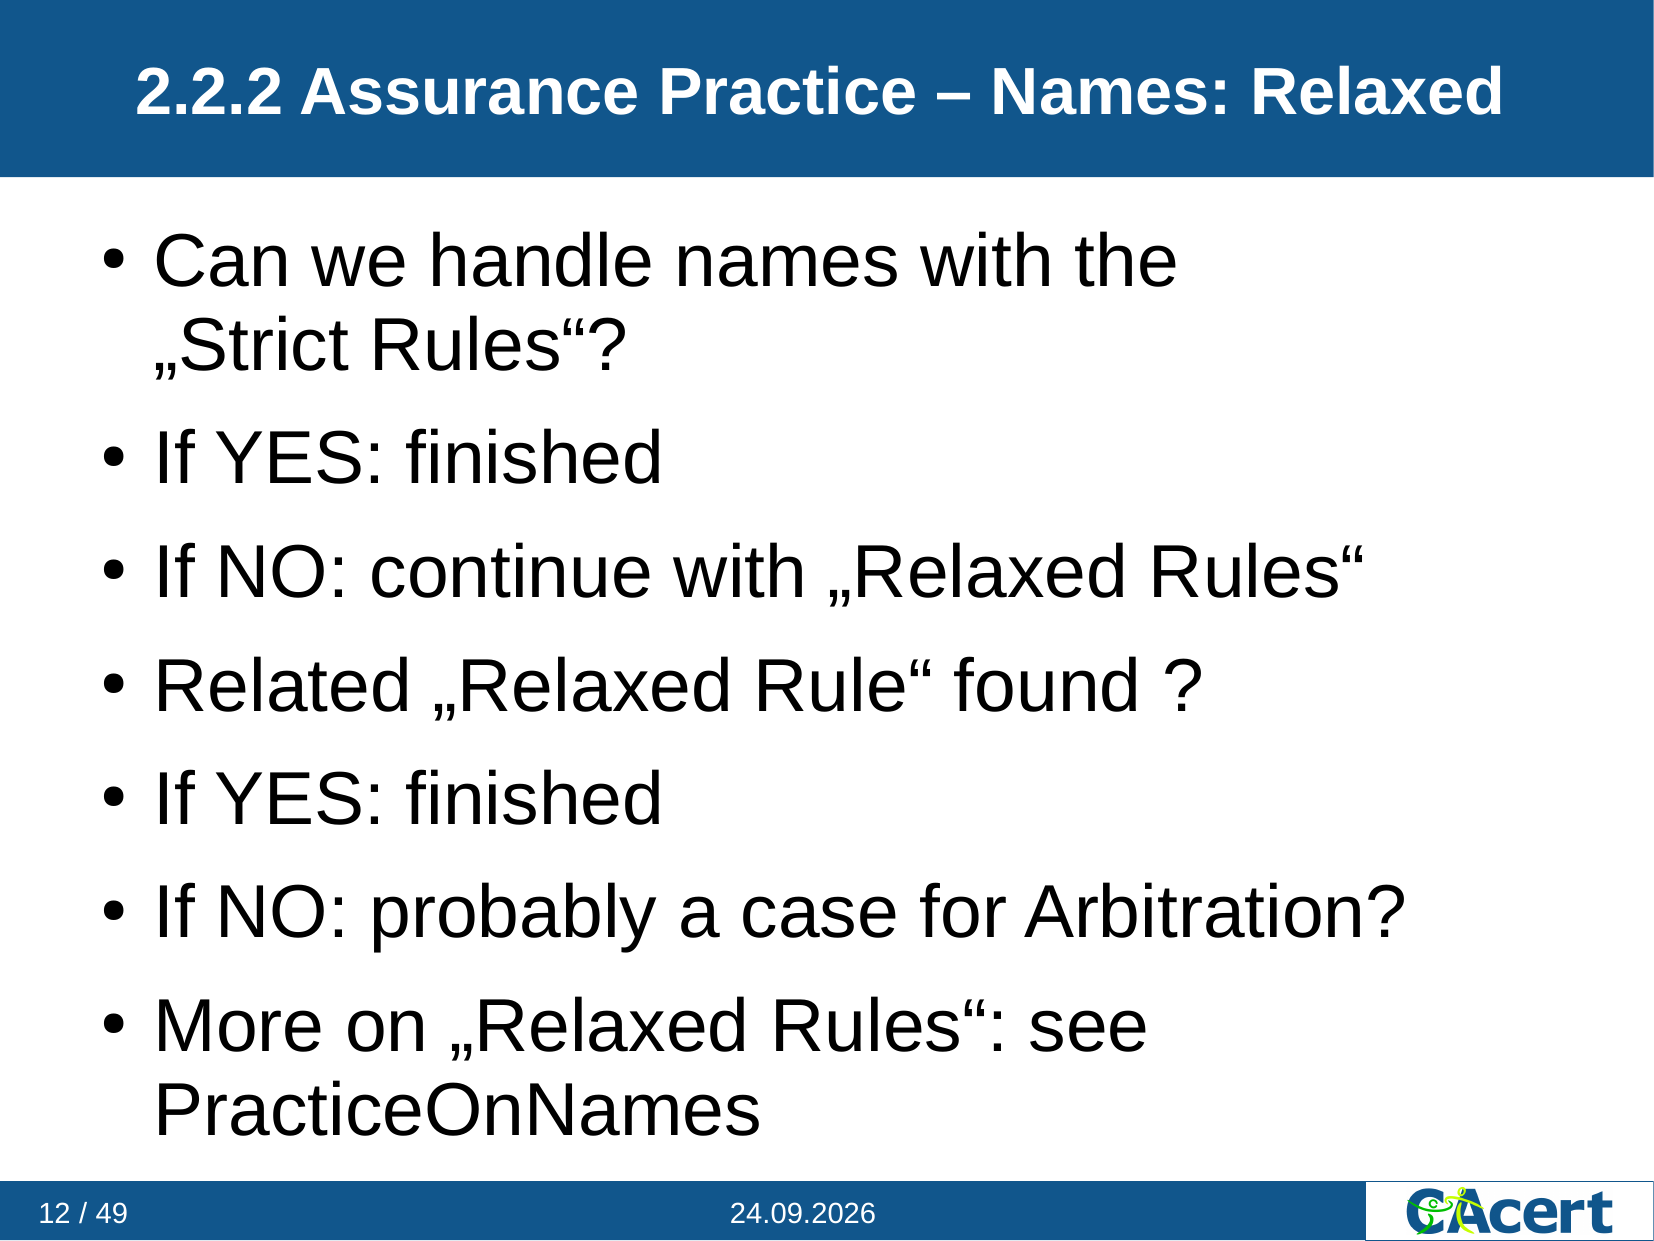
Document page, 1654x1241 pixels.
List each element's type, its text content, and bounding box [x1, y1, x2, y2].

list Can we handle names with the „Strict Rules“? If YES: finished If NO: continue with „Relaxed Rules“ Related „Relaxed Rule“ found ? If YES: finished If NO: probably a case for Arbitration? More on „Relaxed Rules“: see PracticeOnNames [82, 218, 1571, 1152]
title 2.2.2 Assurance Practice – Names: Relaxed [76, 17, 1565, 166]
picture [1406, 1186, 1613, 1235]
